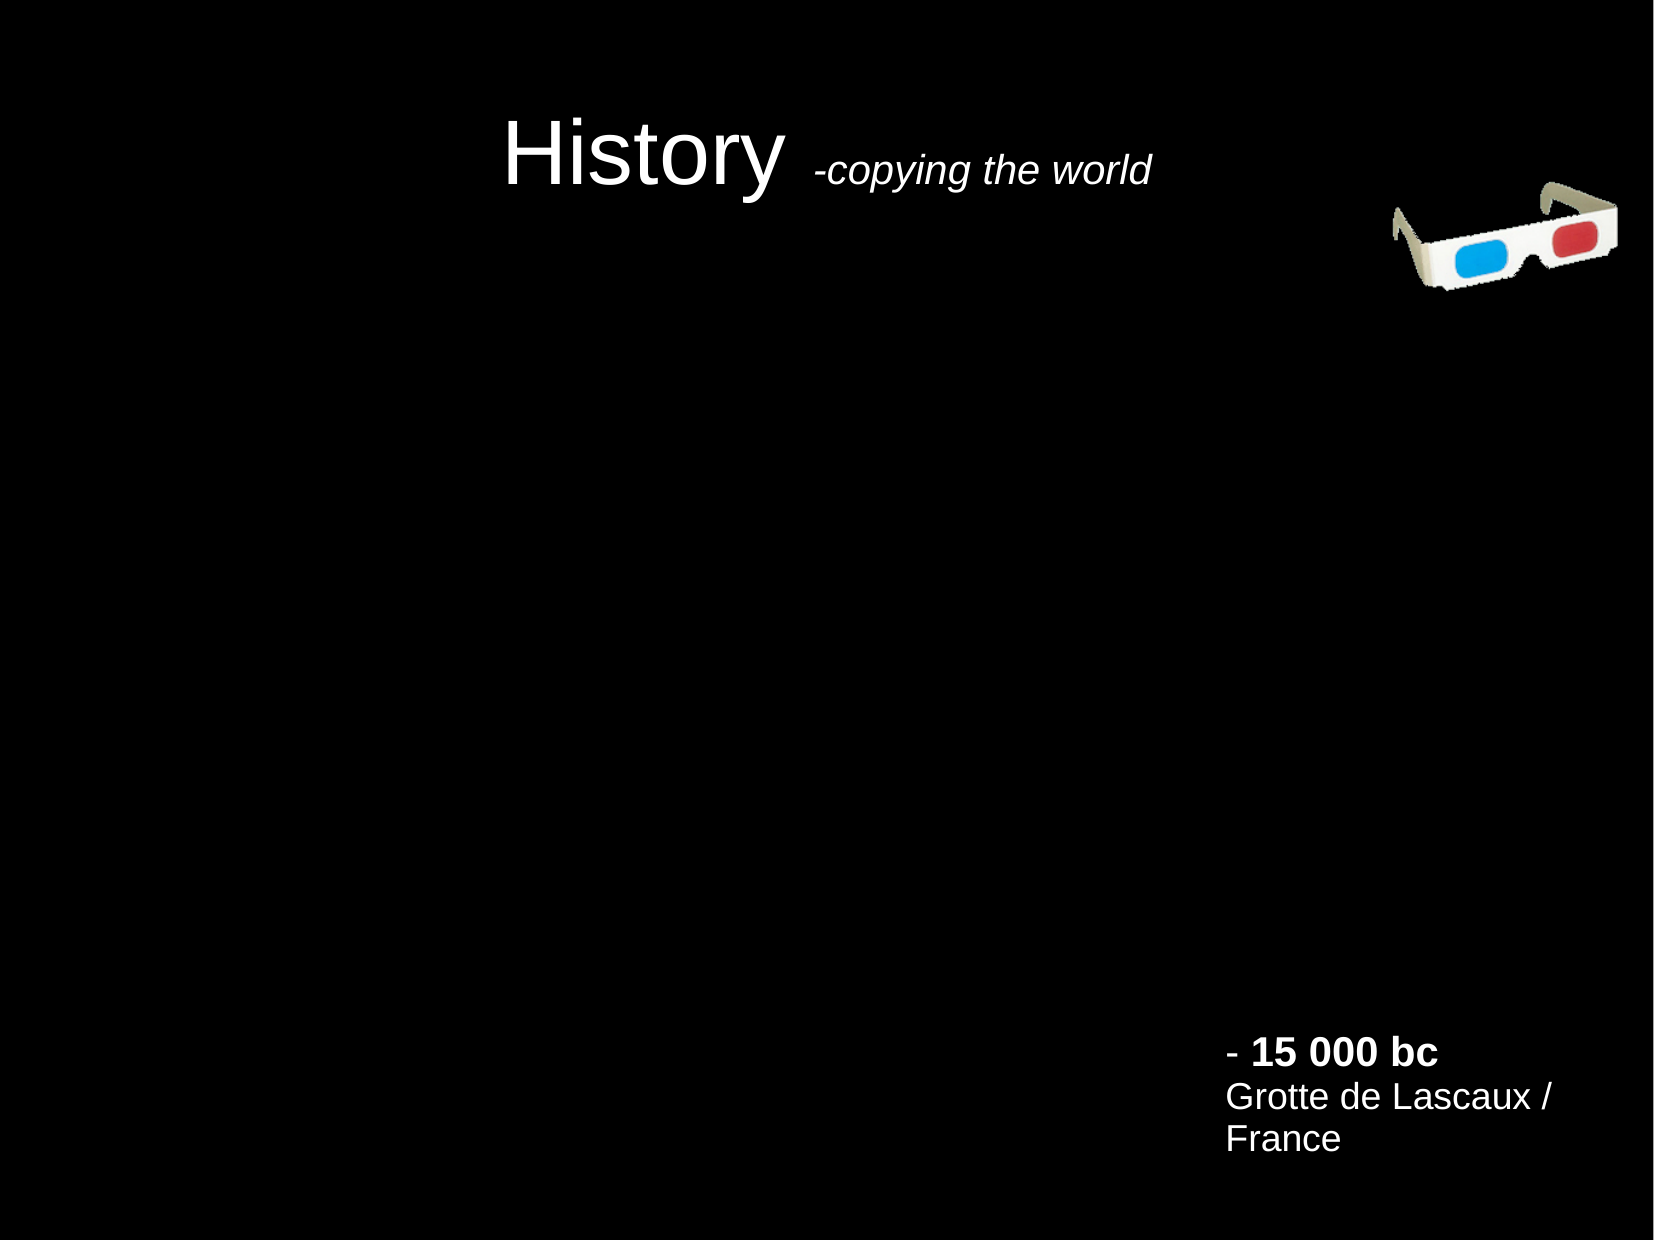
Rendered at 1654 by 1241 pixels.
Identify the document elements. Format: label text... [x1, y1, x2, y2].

title History -copying the world [82, 49, 1571, 257]
picture [128, 176, 1625, 1034]
text_box - 15 000 bc Grotte de Lascaux / France [1210, 1021, 1625, 1241]
